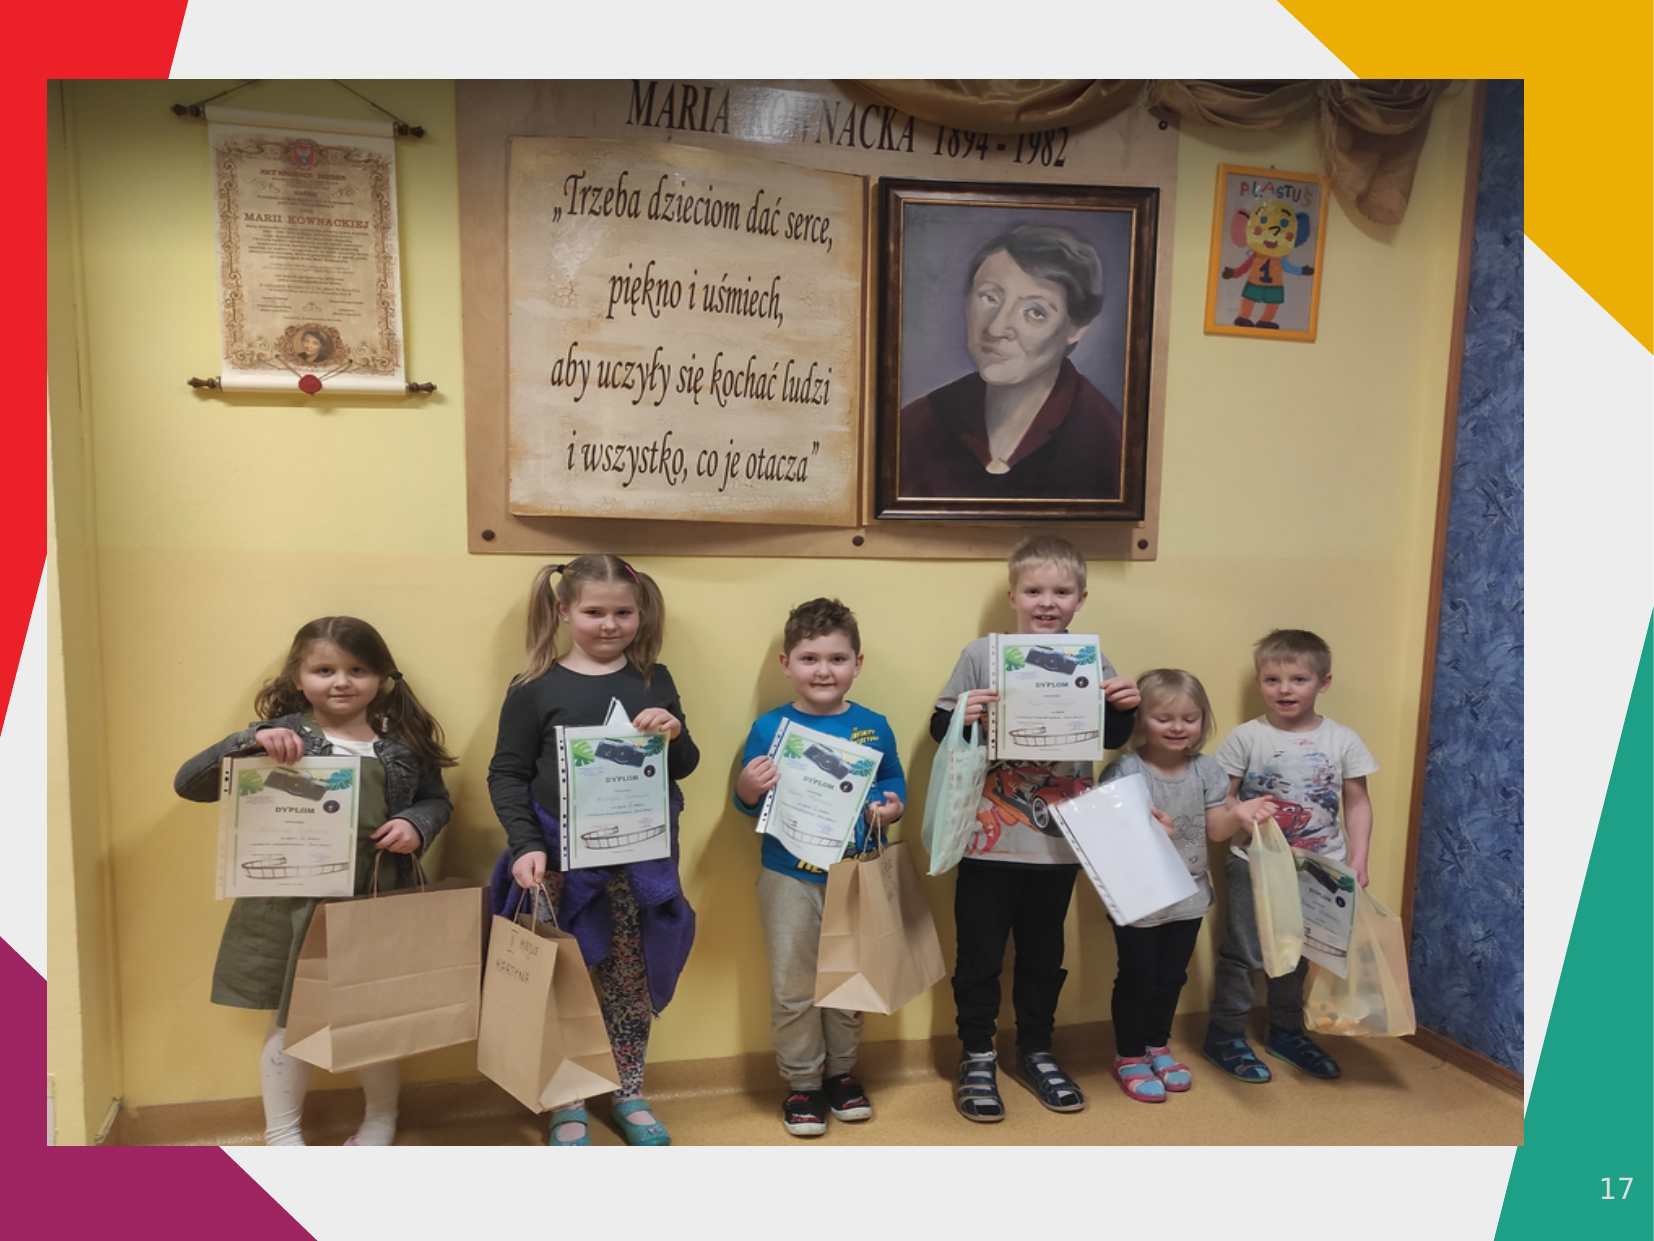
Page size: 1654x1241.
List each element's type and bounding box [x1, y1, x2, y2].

picture [47, 79, 1524, 1146]
